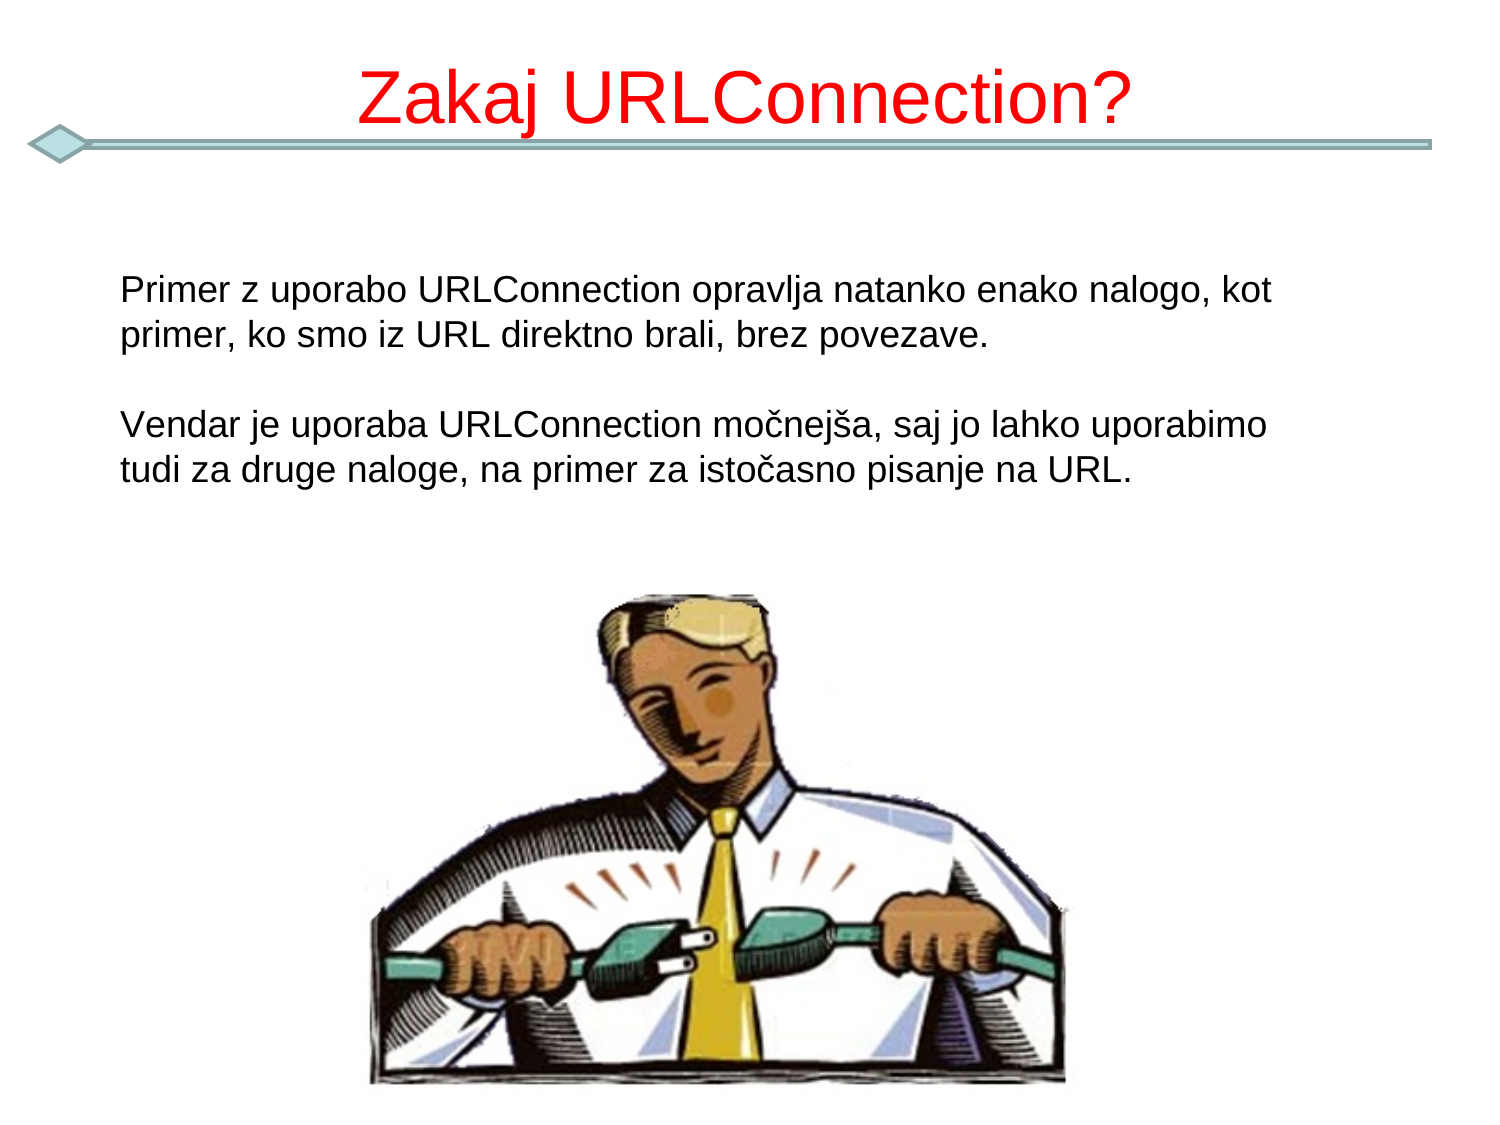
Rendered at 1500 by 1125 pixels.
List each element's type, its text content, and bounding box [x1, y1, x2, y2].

text_box Primer z uporabo URLConnection opravlja natanko enako nalogo, kot primer, ko smo iz URL direktno brali, brez povezave. Vendar je uporaba URLConnection močnejša, saj jo lahko uporabimo tudi za druge naloge, na primer za istočasno pisanje na URL. [105, 257, 1348, 499]
title Zakaj URLConnection? [70, 0, 1421, 188]
picture [363, 593, 1079, 1092]
